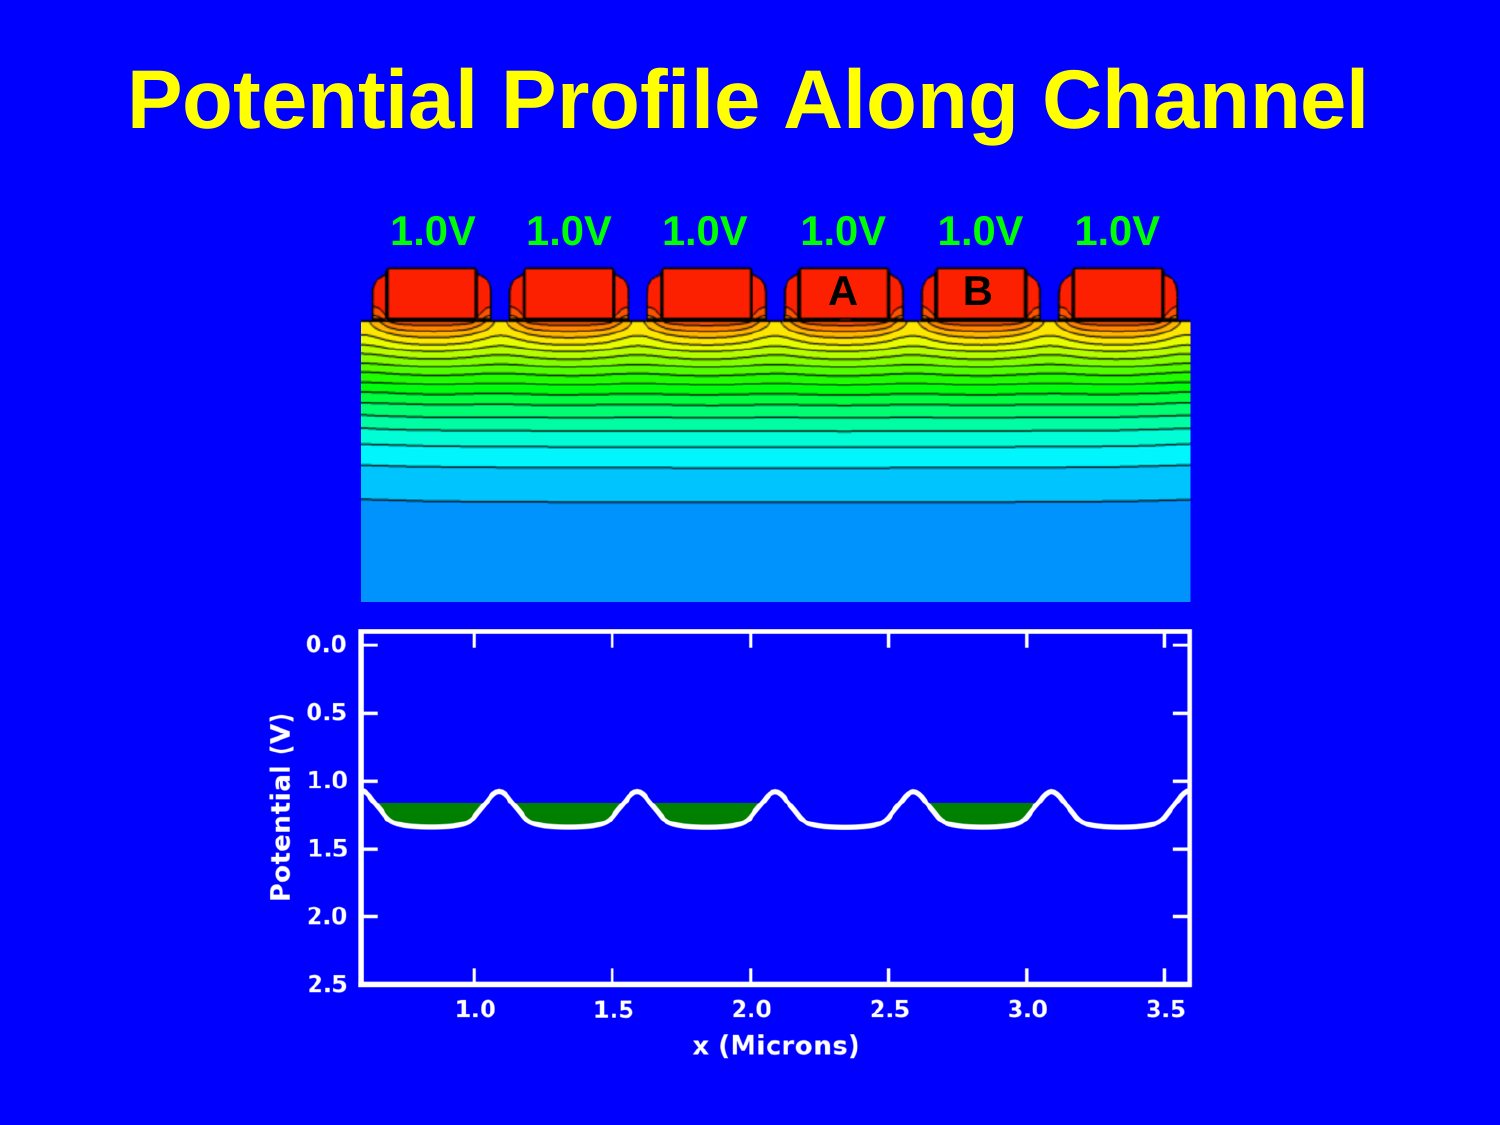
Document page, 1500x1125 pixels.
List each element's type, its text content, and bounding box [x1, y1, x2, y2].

text_box 1.0V [1059, 199, 1176, 262]
text_box A [813, 262, 874, 322]
text_box B [948, 259, 1009, 322]
picture [262, 262, 1208, 1066]
text_box 1.0V [375, 199, 491, 262]
text_box 1.0V [922, 199, 1039, 262]
text_box 1.0V [785, 199, 902, 262]
text_box 1.0V [511, 199, 627, 262]
title Potential Profile Along Channel [112, 0, 1388, 208]
text_box 1.0V [647, 199, 763, 262]
